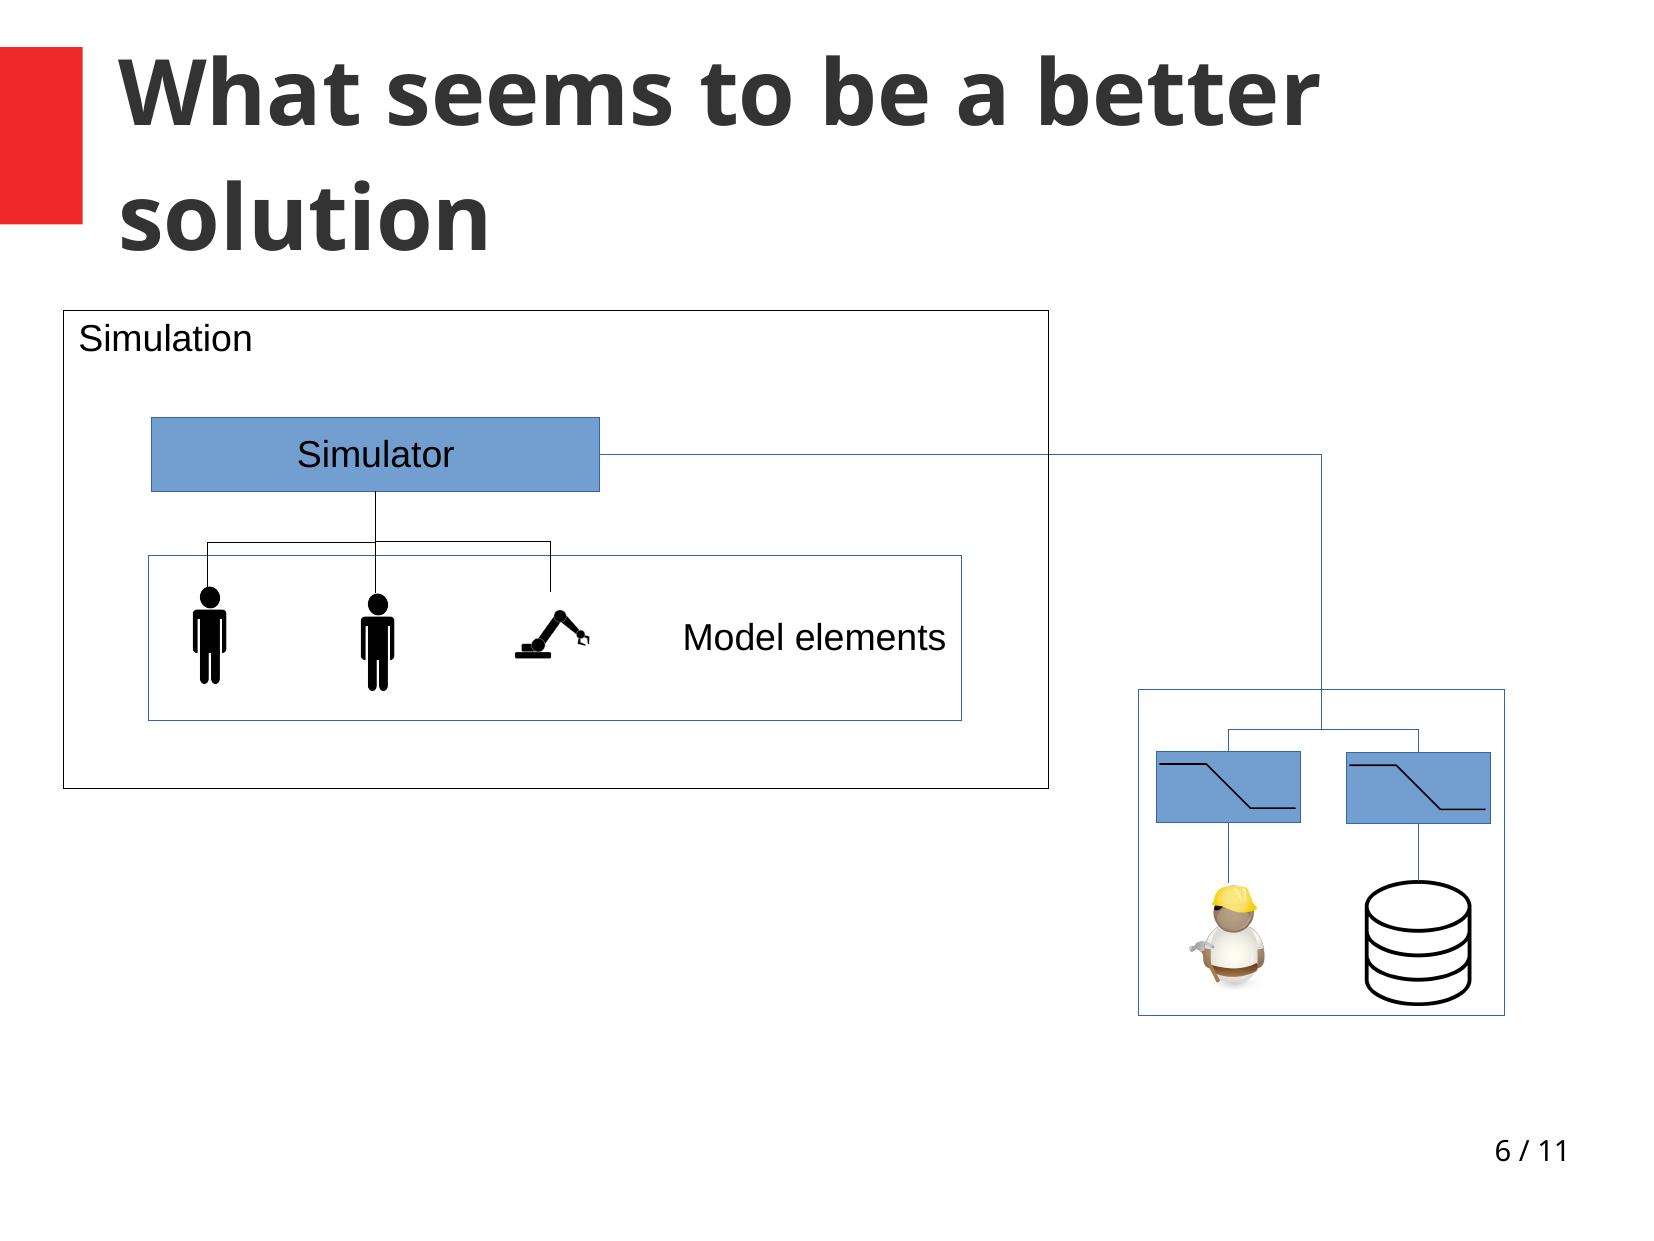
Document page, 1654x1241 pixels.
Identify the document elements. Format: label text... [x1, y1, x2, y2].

picture [1184, 882, 1273, 990]
picture [1355, 880, 1481, 1006]
text_box [1346, 752, 1491, 824]
text_box Simulation [63, 310, 1049, 789]
text_box [1156, 751, 1301, 823]
title What seems to be a better solution [118, 27, 1571, 278]
